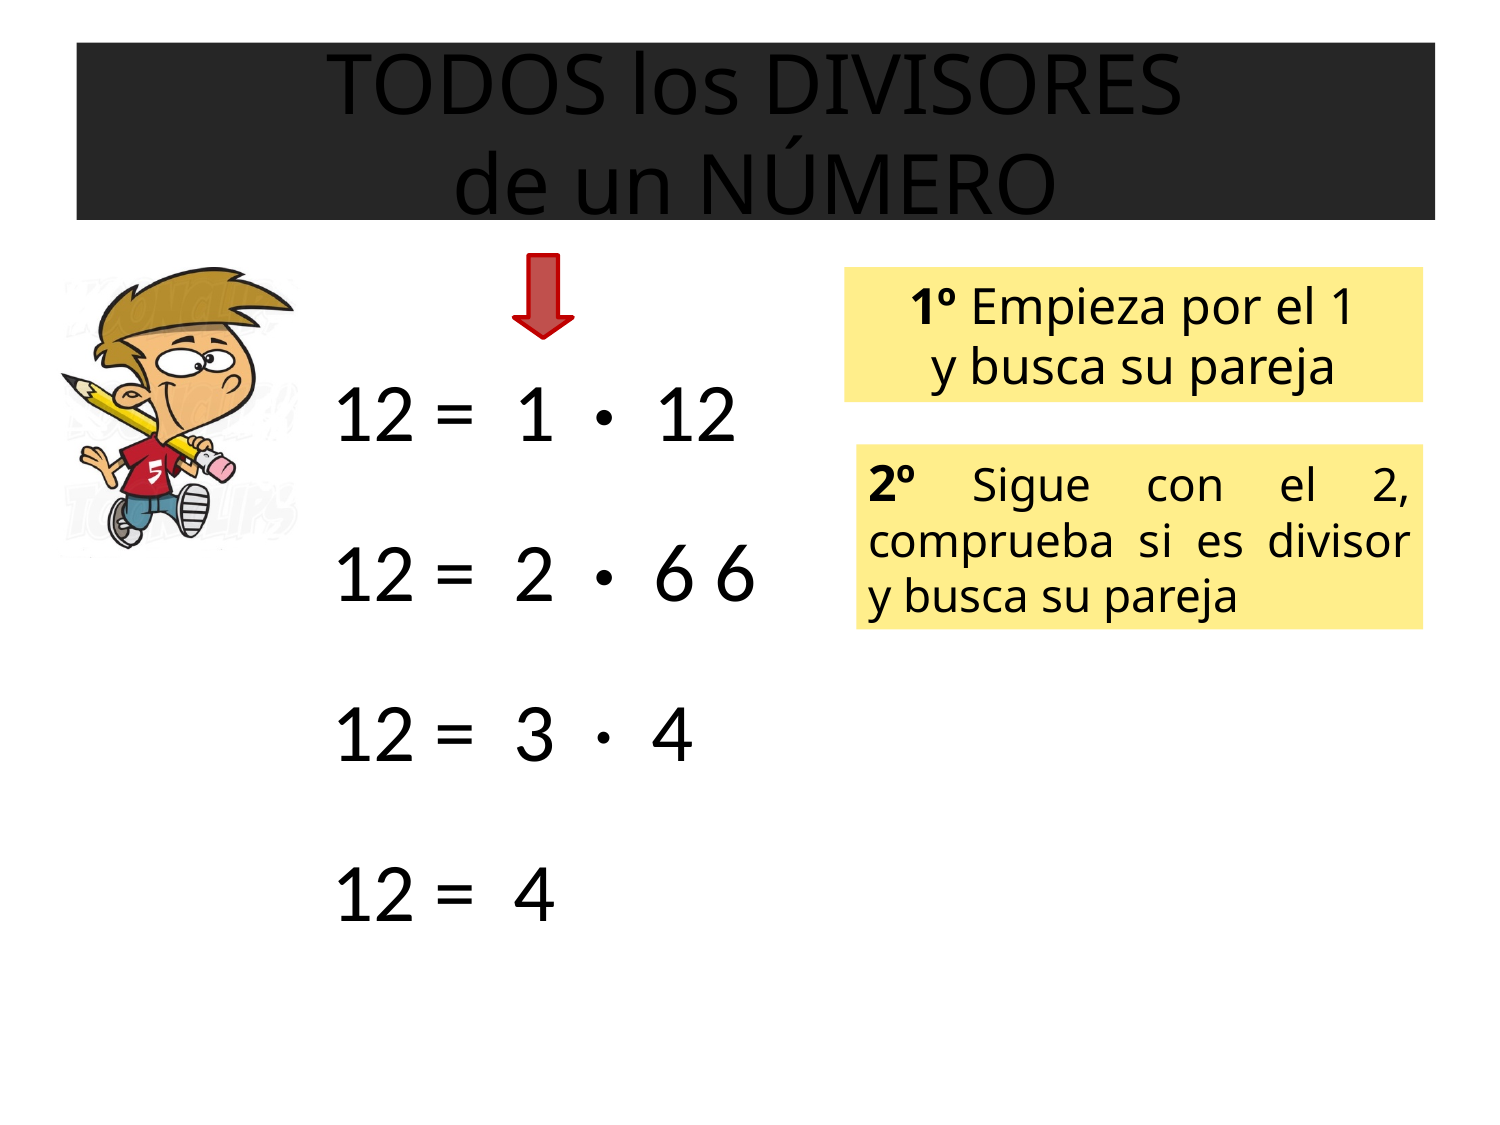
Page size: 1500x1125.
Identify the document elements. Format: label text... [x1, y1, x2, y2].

text_box 2º Sigue con el 2, comprueba si es divisor y busca su pareja [856, 444, 1424, 630]
text_box TODOS los DIVISORES de un NÚMERO [76, 42, 1436, 220]
picture [41, 267, 313, 558]
text_box 12 = 1 · 12 12 = 2 · 6 6 12 = 3 · 4 12 = 4 [316, 290, 772, 946]
text_box 1º Empieza por el 1 y busca su pareja [844, 267, 1424, 403]
text_box [513, 255, 573, 338]
